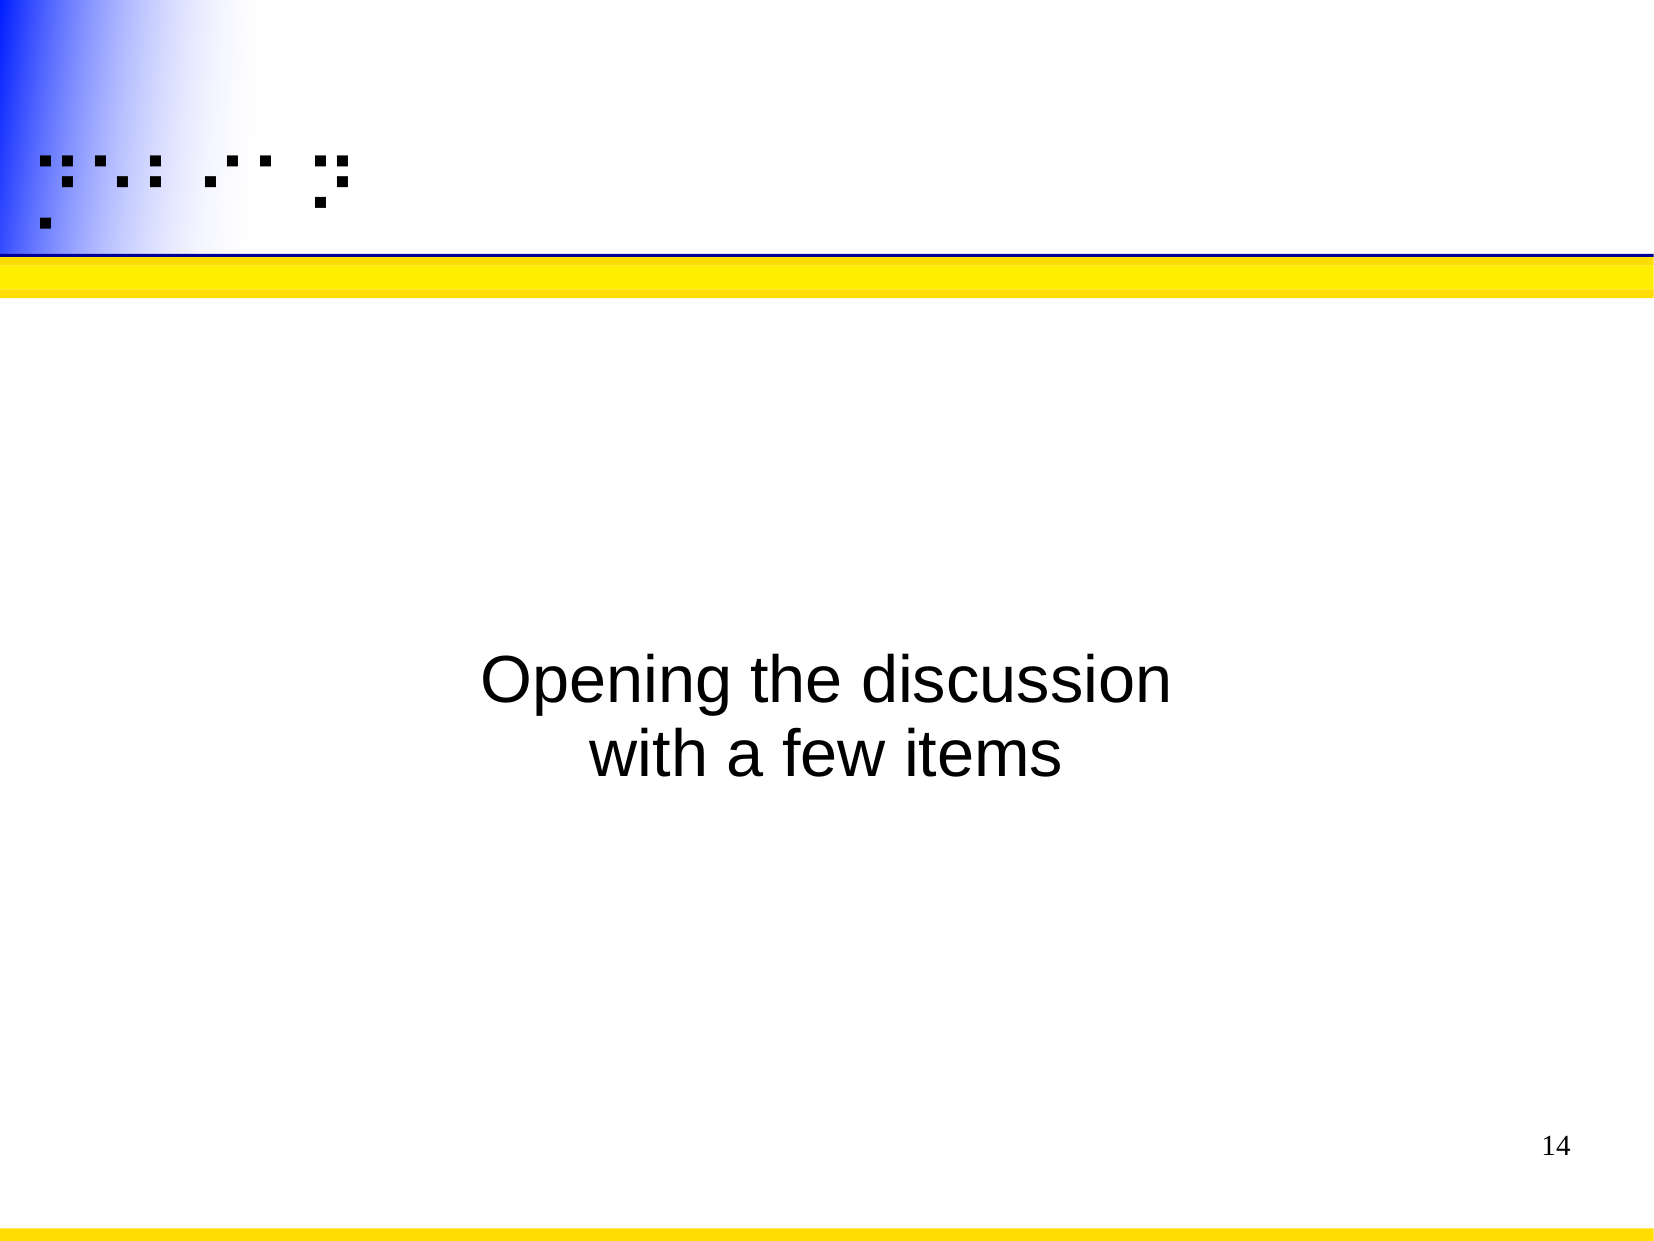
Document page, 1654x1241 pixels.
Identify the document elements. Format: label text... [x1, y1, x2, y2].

subtitle Opening the discussion with a few items [82, 307, 1571, 1126]
